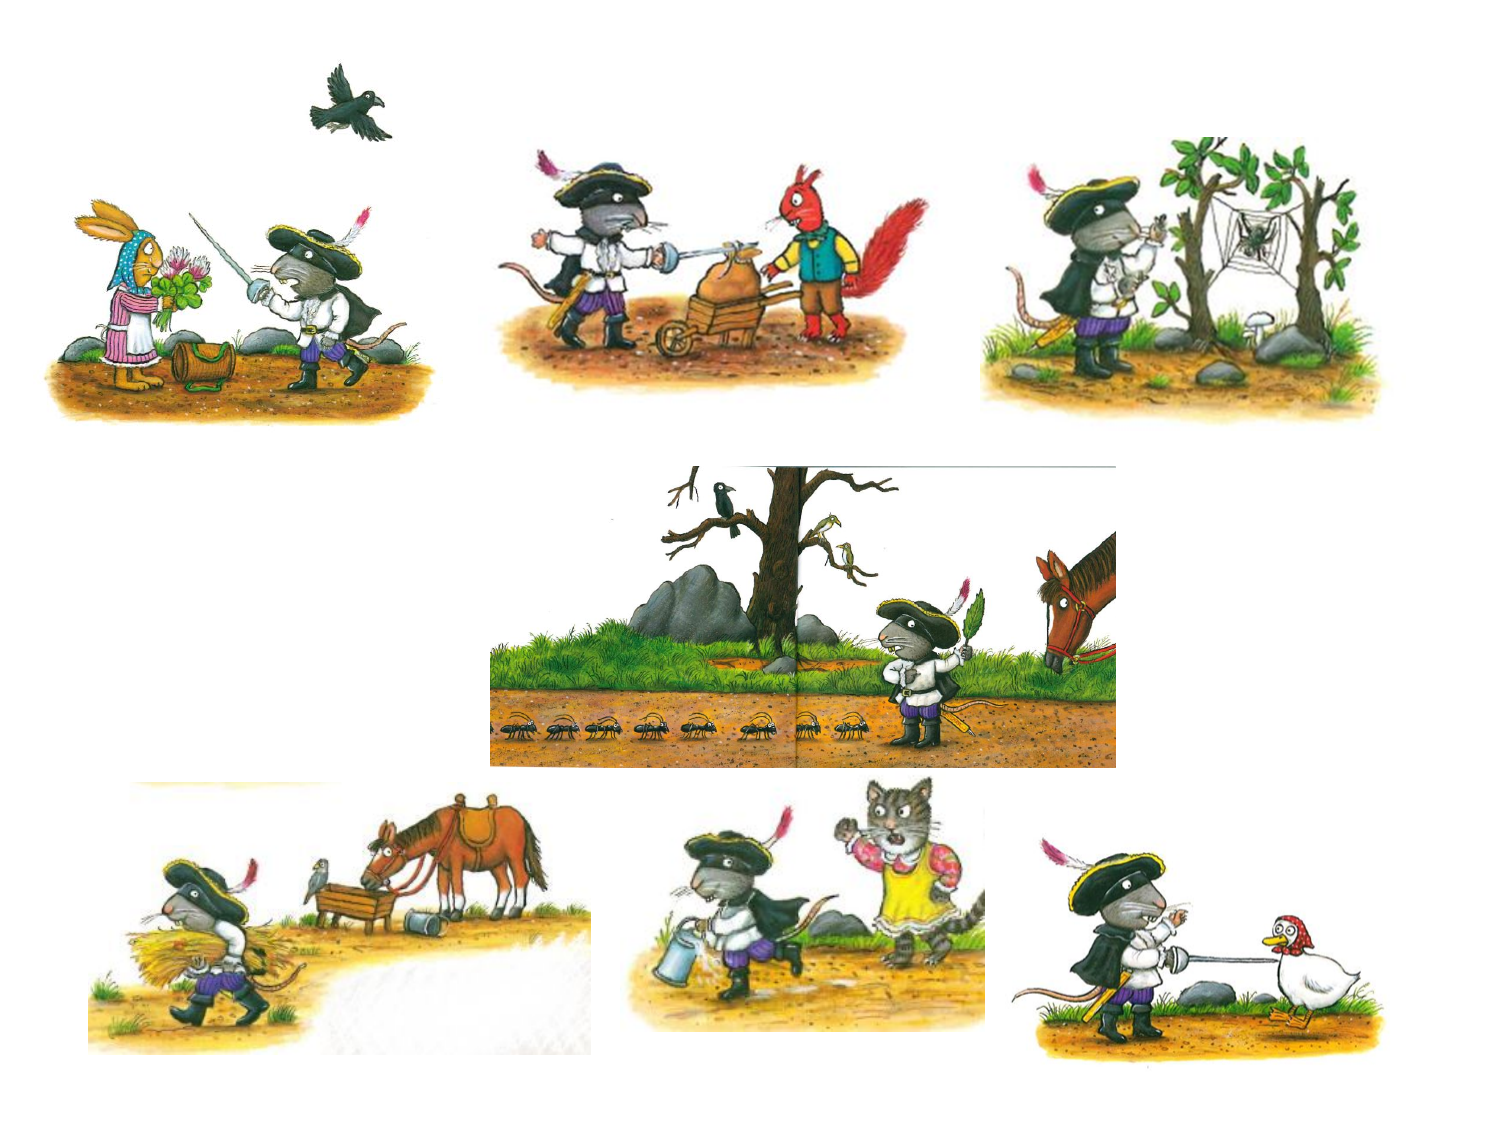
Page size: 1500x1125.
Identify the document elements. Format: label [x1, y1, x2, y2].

picture [478, 137, 1406, 431]
picture [88, 782, 591, 1055]
picture [998, 798, 1428, 1075]
picture [490, 466, 1116, 1032]
picture [33, 52, 443, 433]
